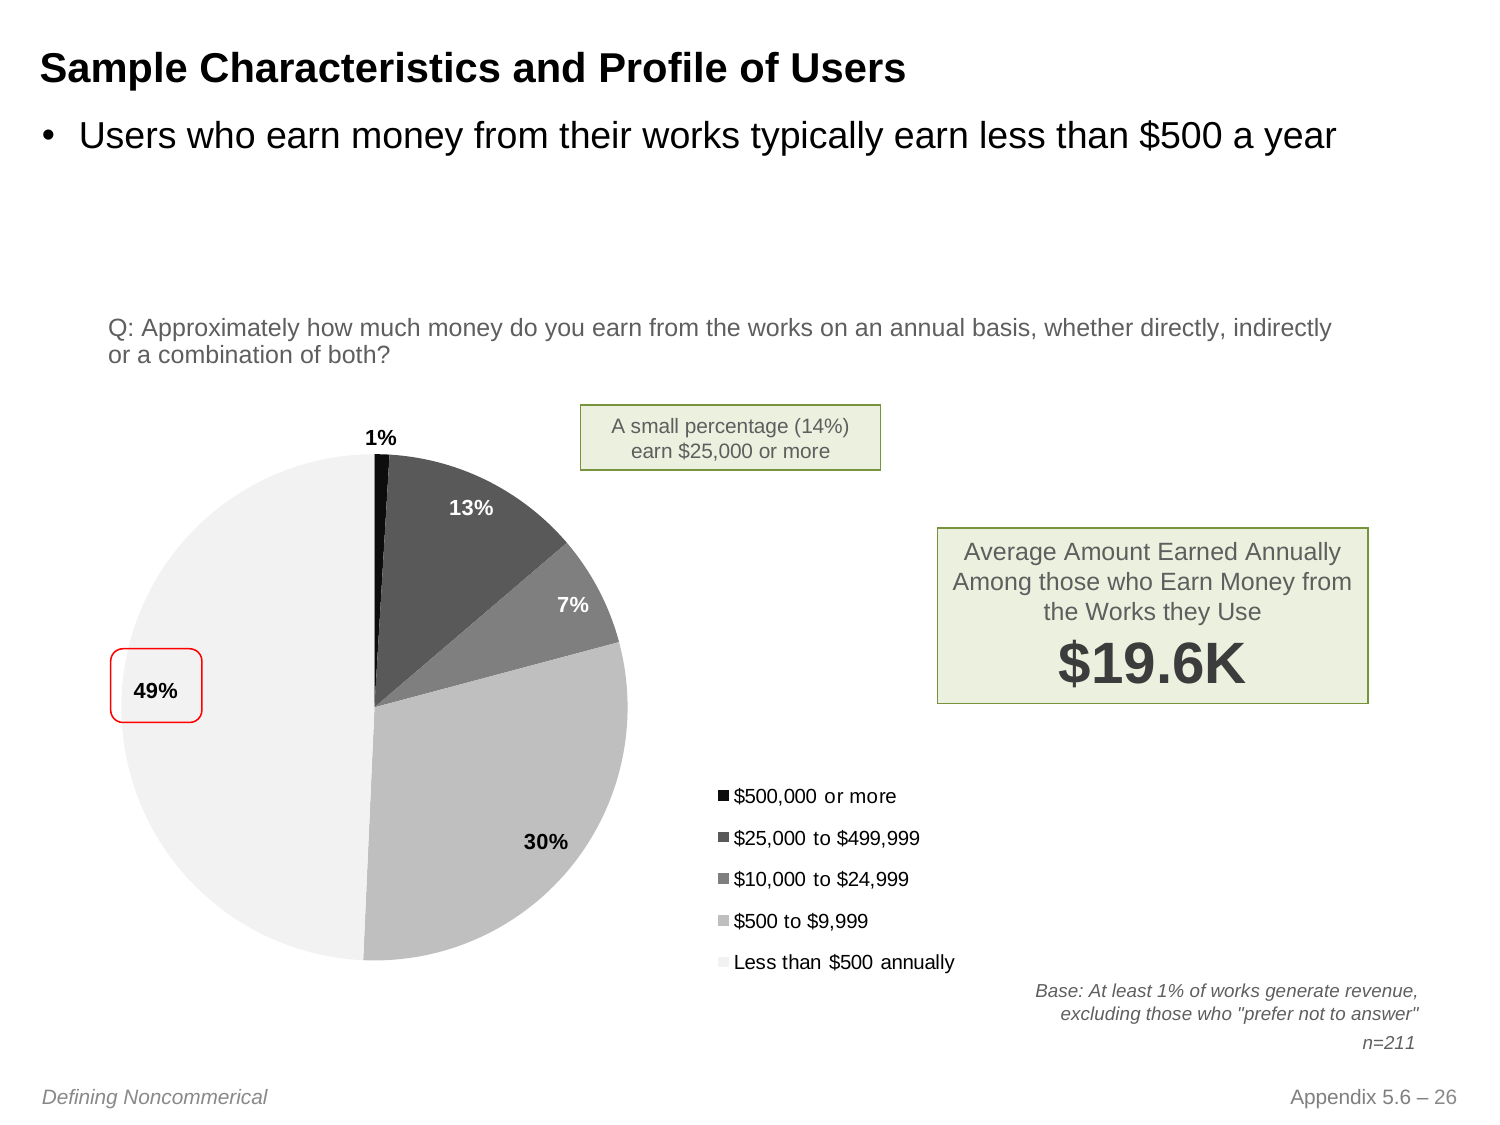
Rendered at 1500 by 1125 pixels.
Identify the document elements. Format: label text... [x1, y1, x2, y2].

text_box Q: Approximately how much money do you earn from the works on an annual basis, whether directly, indirectly or a combination of both? [93, 289, 1363, 395]
text_box n=211 [1116, 1032, 1431, 1062]
text_box Appendix 5.6 – <number> [1121, 1066, 1472, 1125]
text_box Base: At least 1% of works generate revenue, excluding those who "prefer not to answer" [974, 971, 1434, 1032]
picture [52, 393, 1005, 1016]
text_box Defining Noncommerical [27, 1066, 503, 1125]
text_box Users who earn money from their works typically earn less than $500 a year [27, 103, 1382, 165]
text_box Average Amount Earned Annually Among those who Earn Money from the Works they Use $19.6K [937, 528, 1368, 704]
text_box A small percentage (14%) earn $25,000 or more [580, 404, 881, 471]
text_box Sample Characteristics and Profile of Users [24, 27, 1288, 110]
